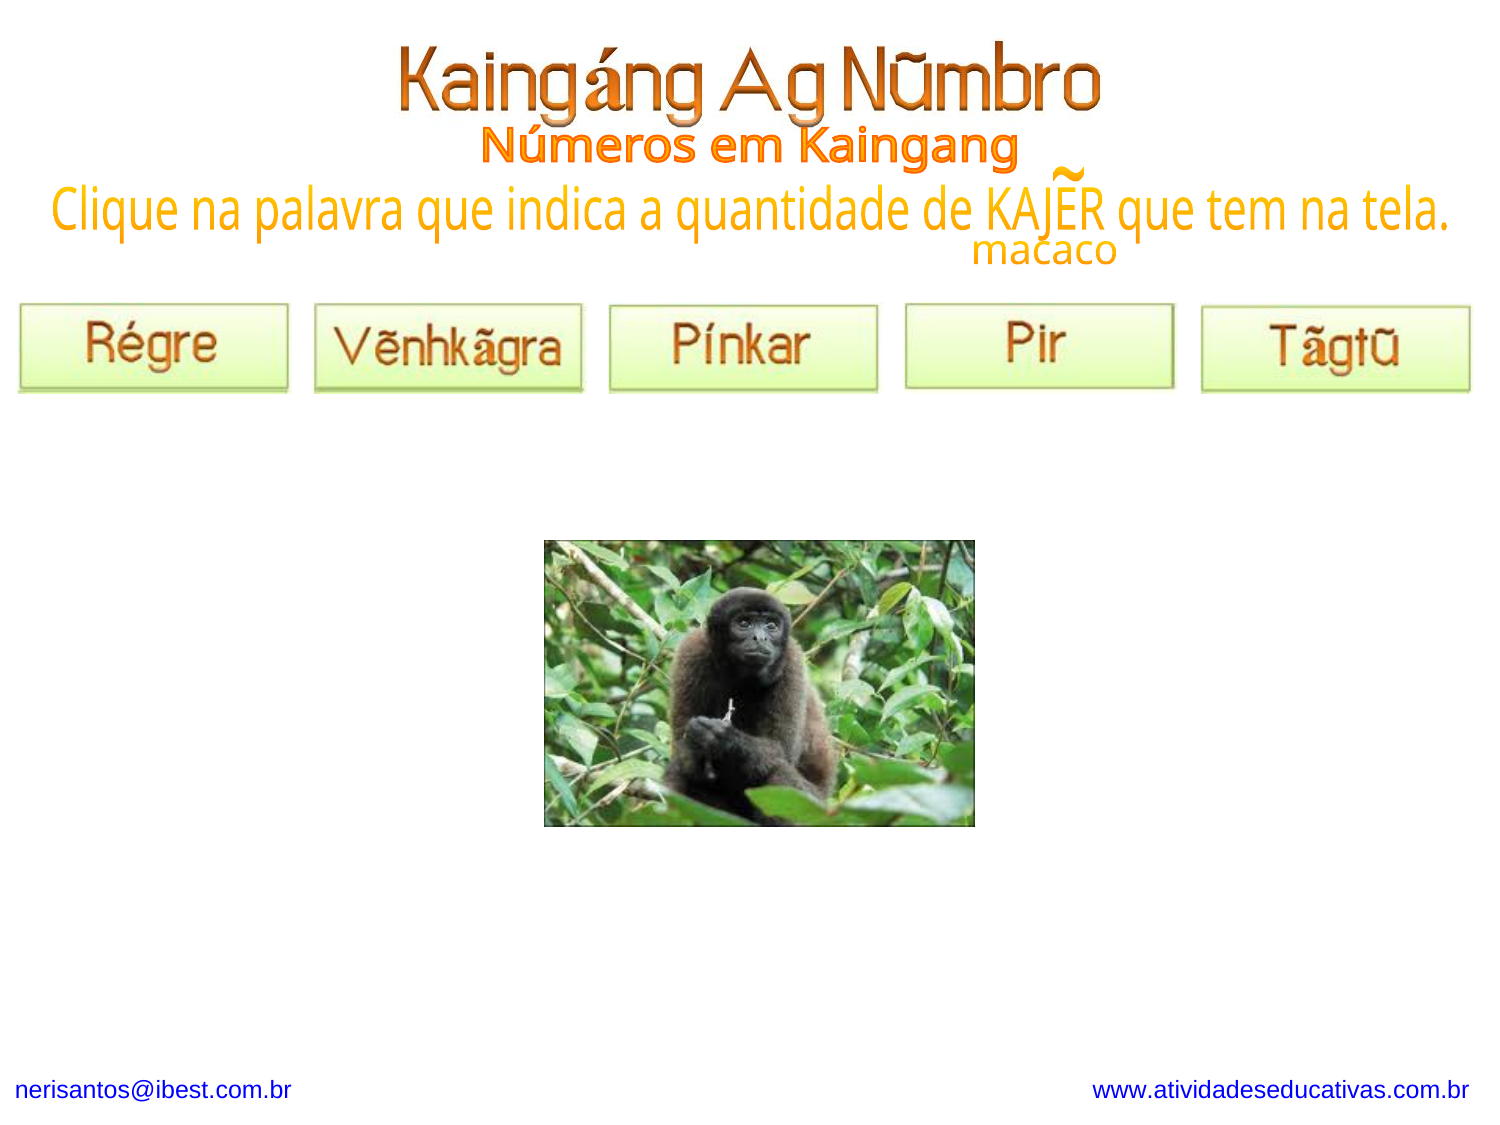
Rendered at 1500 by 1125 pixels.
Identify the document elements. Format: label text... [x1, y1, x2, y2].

picture [313, 302, 587, 394]
picture [1200, 302, 1474, 394]
text_box ~ [1053, 166, 1084, 182]
text_box macaco [974, 241, 1006, 265]
text_box macaco [1076, 241, 1093, 265]
text_box Clique na palavra que indica a quantidade de KAJER que tem na tela. [988, 187, 1040, 230]
picture [386, 31, 1114, 135]
picture [17, 302, 292, 394]
text_box macaco [1095, 241, 1117, 265]
text_box macaco [1053, 241, 1071, 265]
picture [608, 302, 883, 394]
picture [544, 540, 975, 827]
text_box macaco [1010, 241, 1029, 265]
picture [904, 302, 1178, 394]
text_box macaco [1033, 241, 1050, 265]
